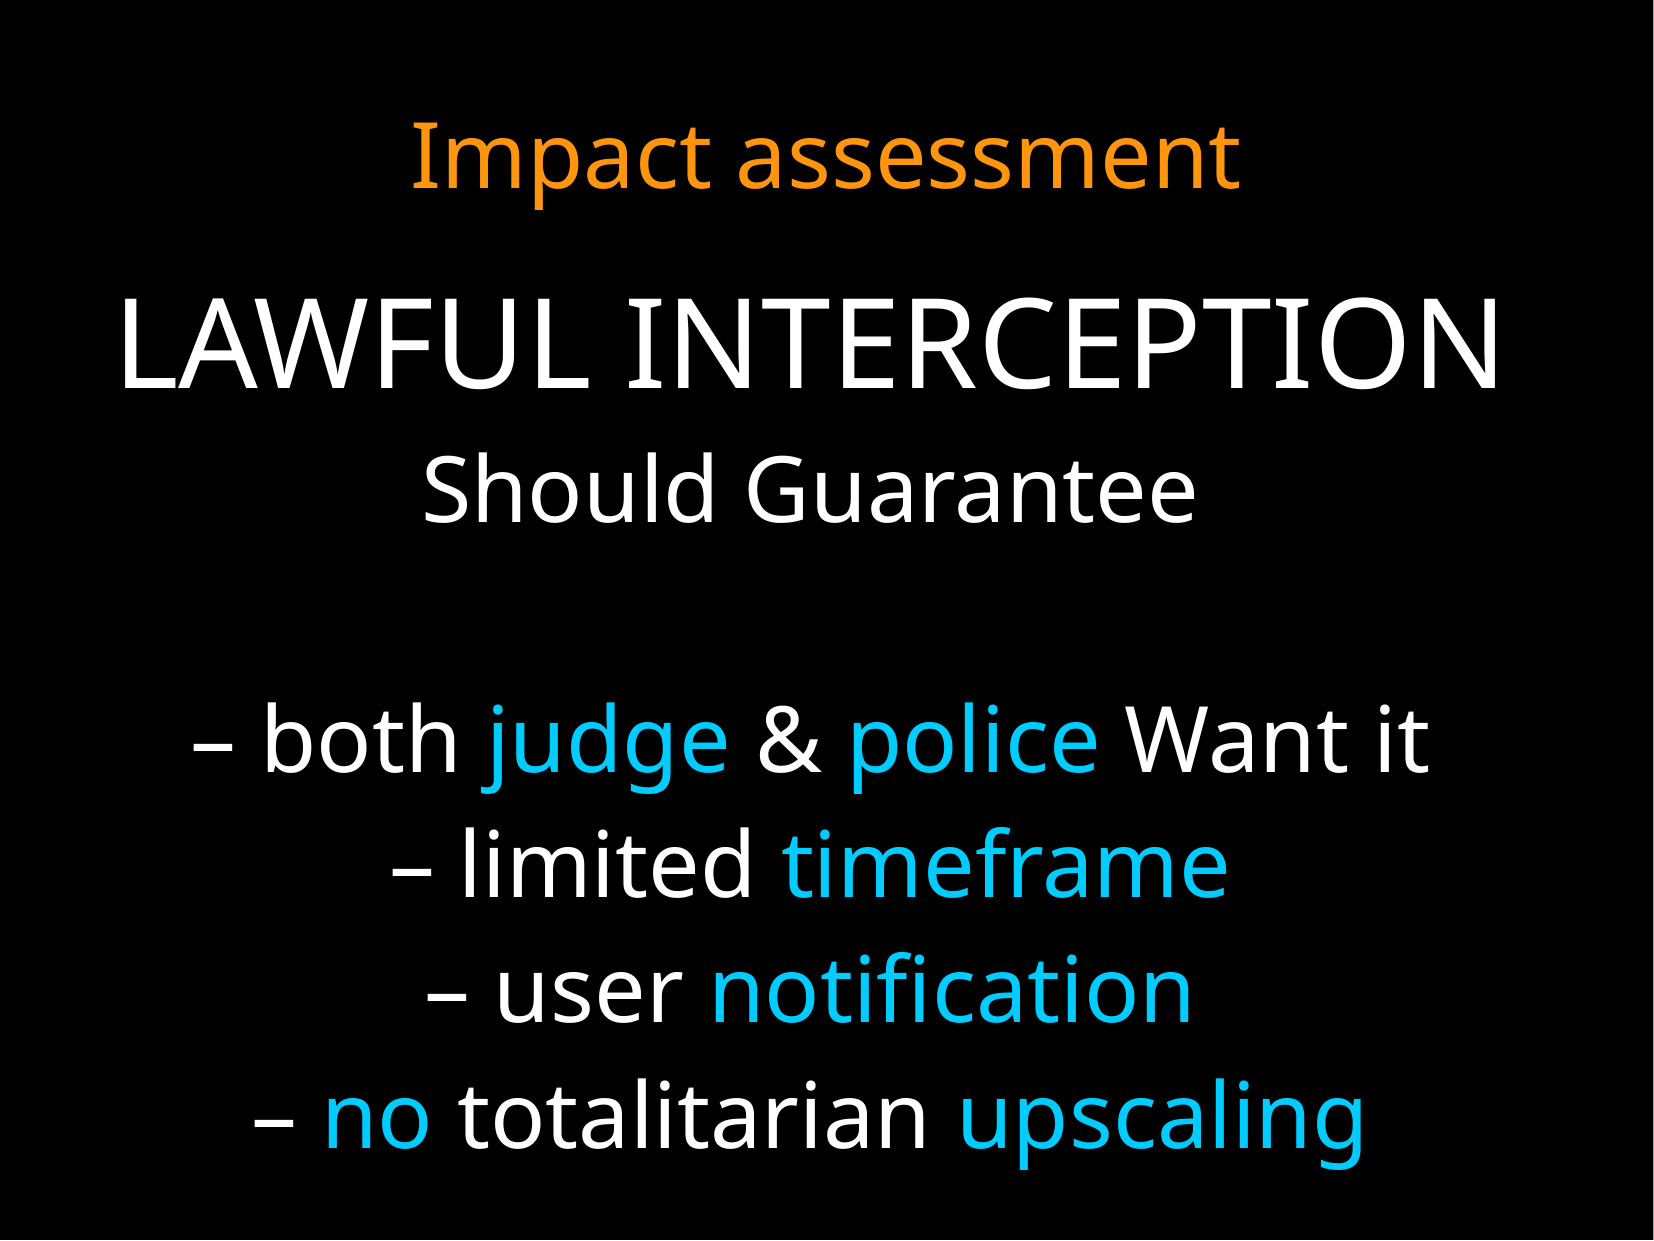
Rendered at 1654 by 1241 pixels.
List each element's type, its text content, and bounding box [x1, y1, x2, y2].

title Impact assessment [82, 49, 1571, 257]
subtitle LAWFUL INTERCEPTION Should Guarantee – both judge & police Want it – limited timeframe – user notification – no totalitarian upscaling [82, 355, 1539, 1075]
